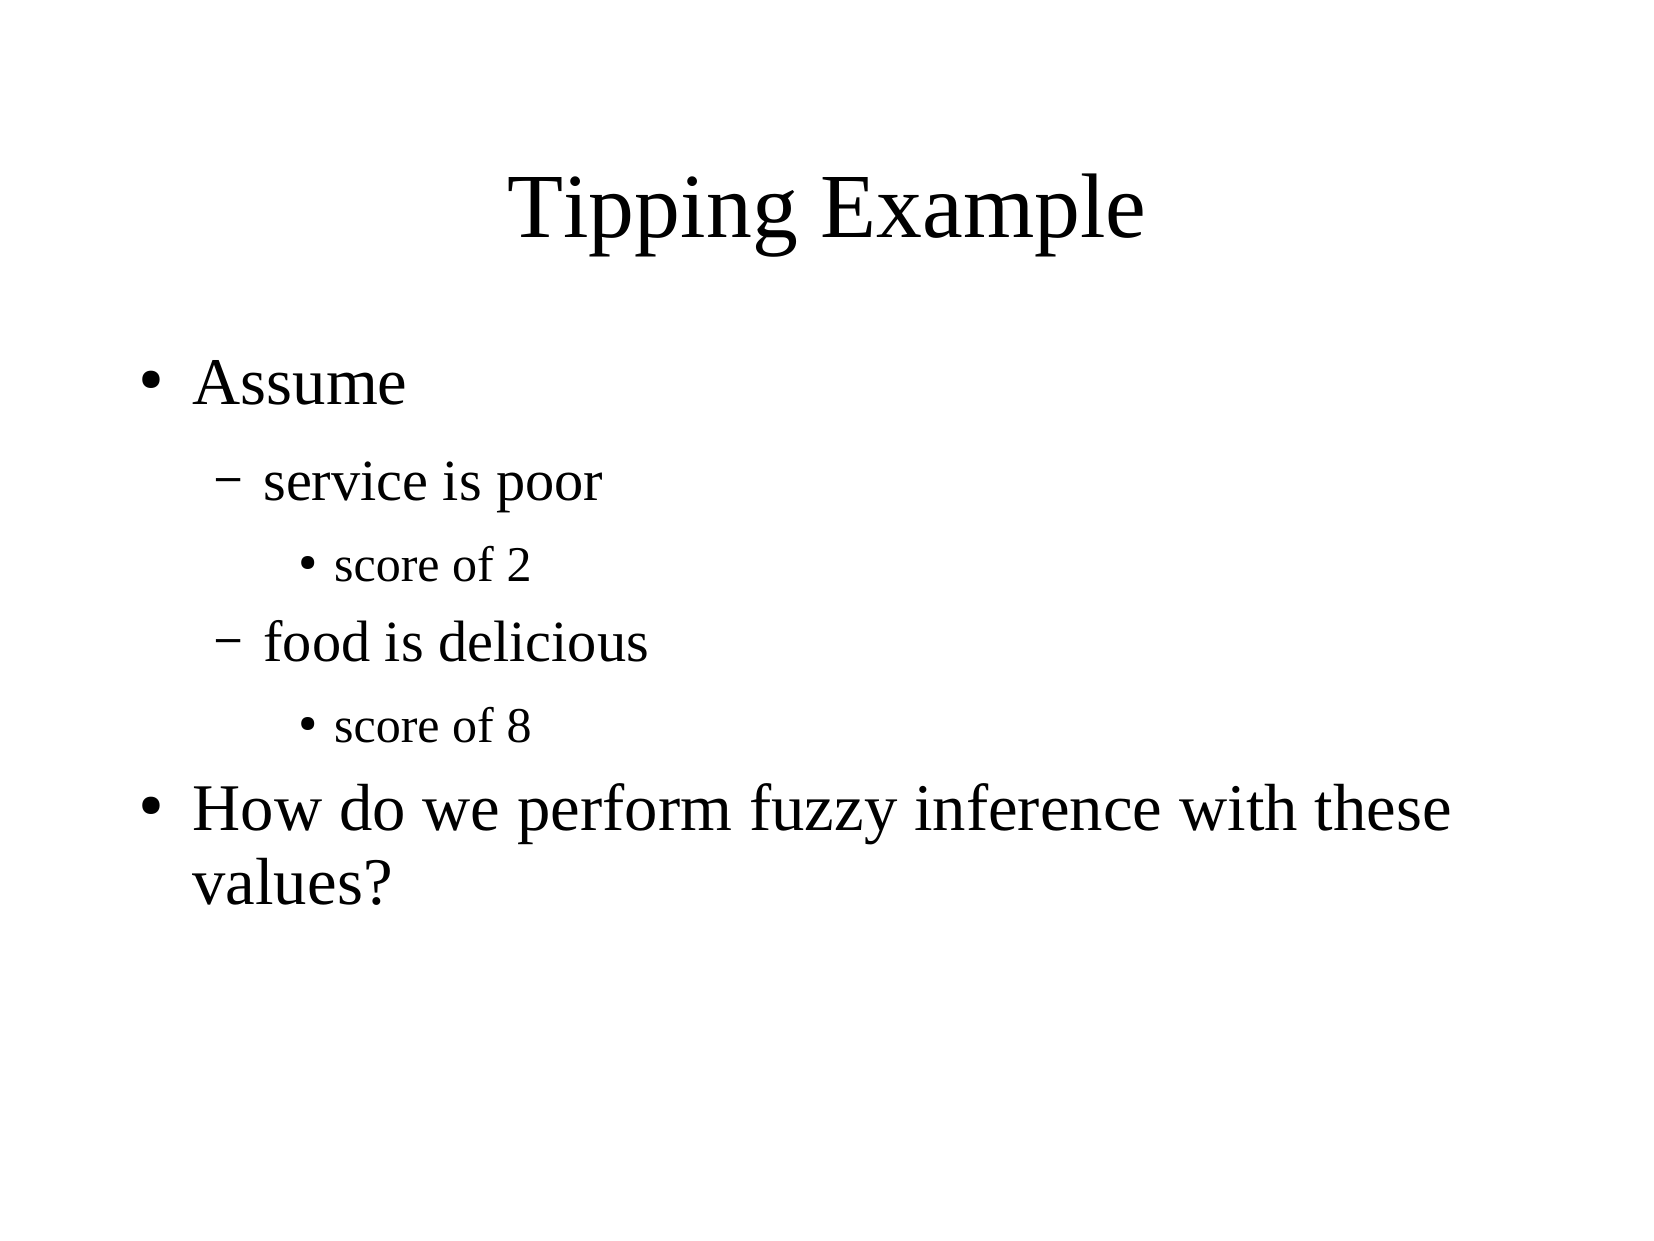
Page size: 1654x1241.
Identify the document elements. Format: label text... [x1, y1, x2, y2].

title Tipping Example [121, 102, 1534, 311]
list Assume service is poor score of 2 food is delicious score of 8 How do we perform fuzzy inference with these values? [121, 344, 1534, 1127]
